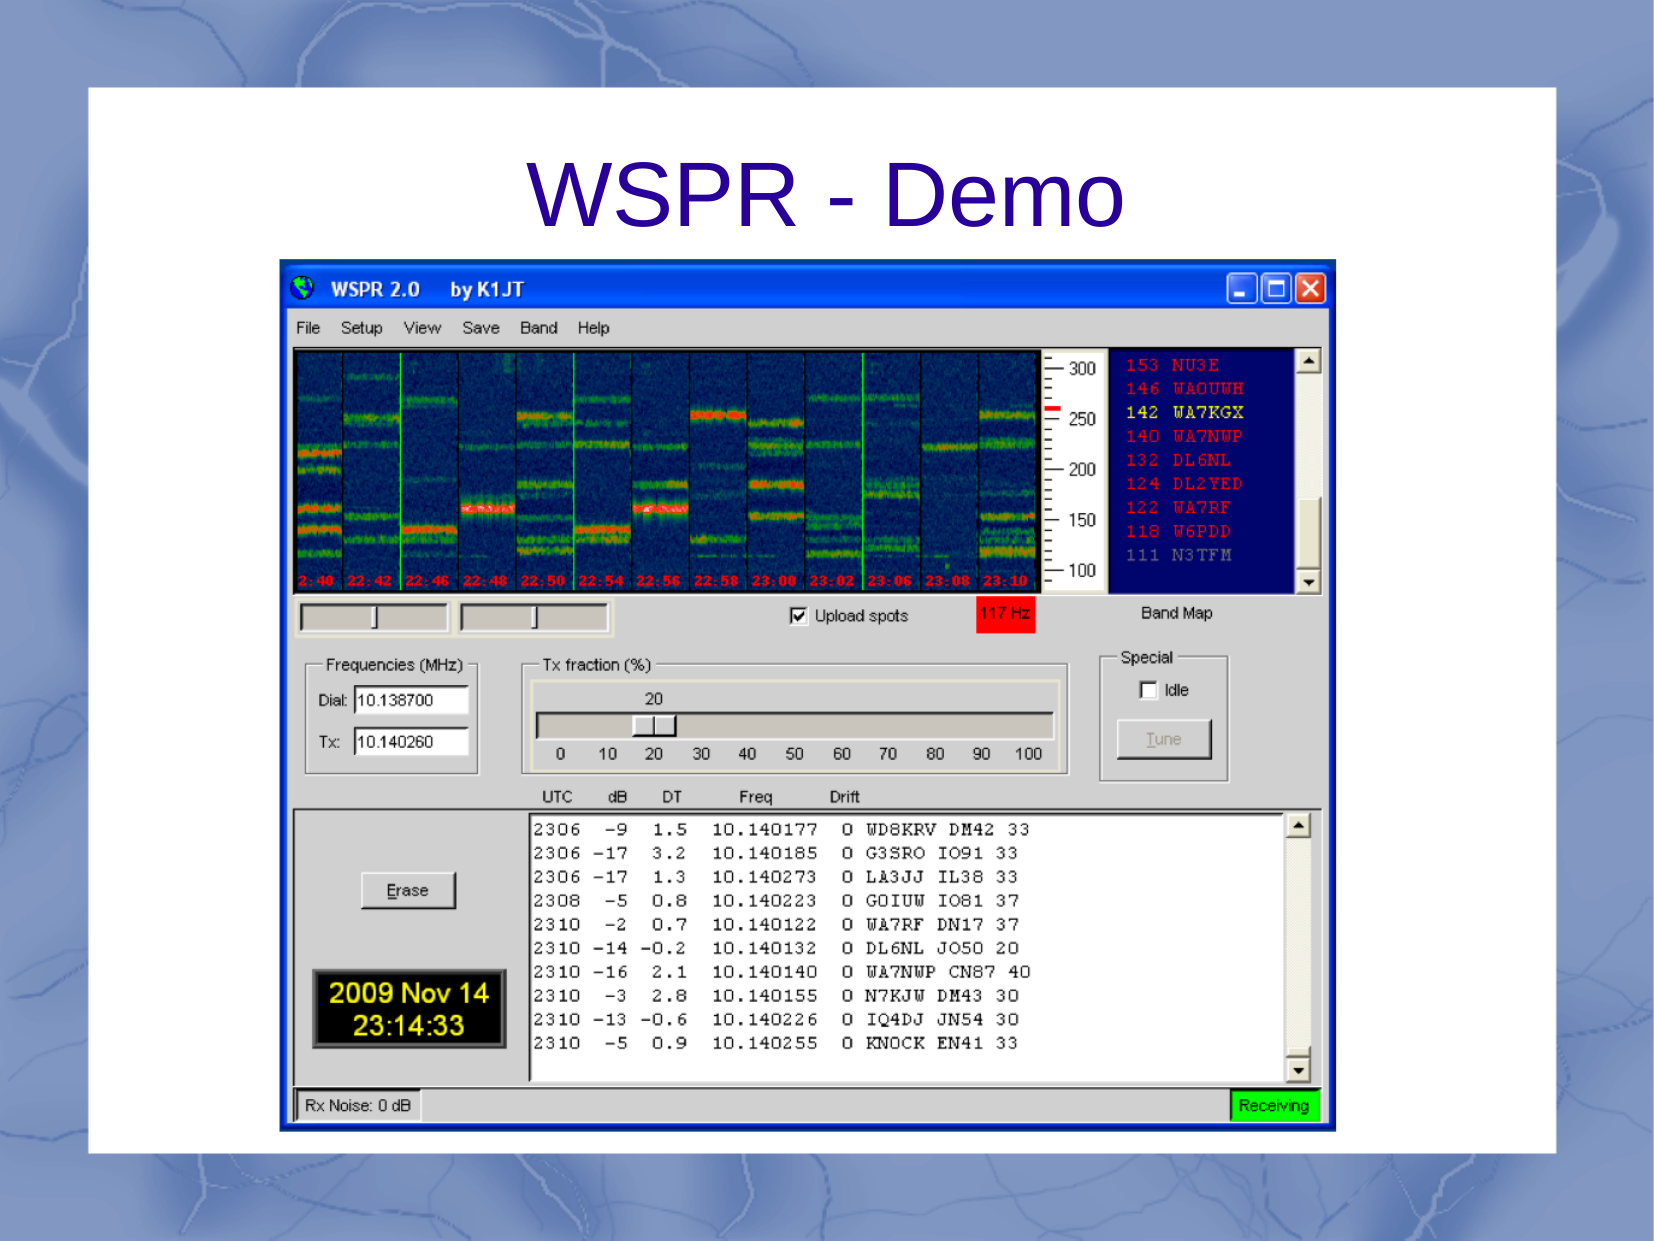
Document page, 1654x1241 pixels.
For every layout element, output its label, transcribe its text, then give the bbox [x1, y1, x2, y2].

title WSPR - Demo [118, 98, 1536, 291]
picture [0, 0, 1654, 1241]
